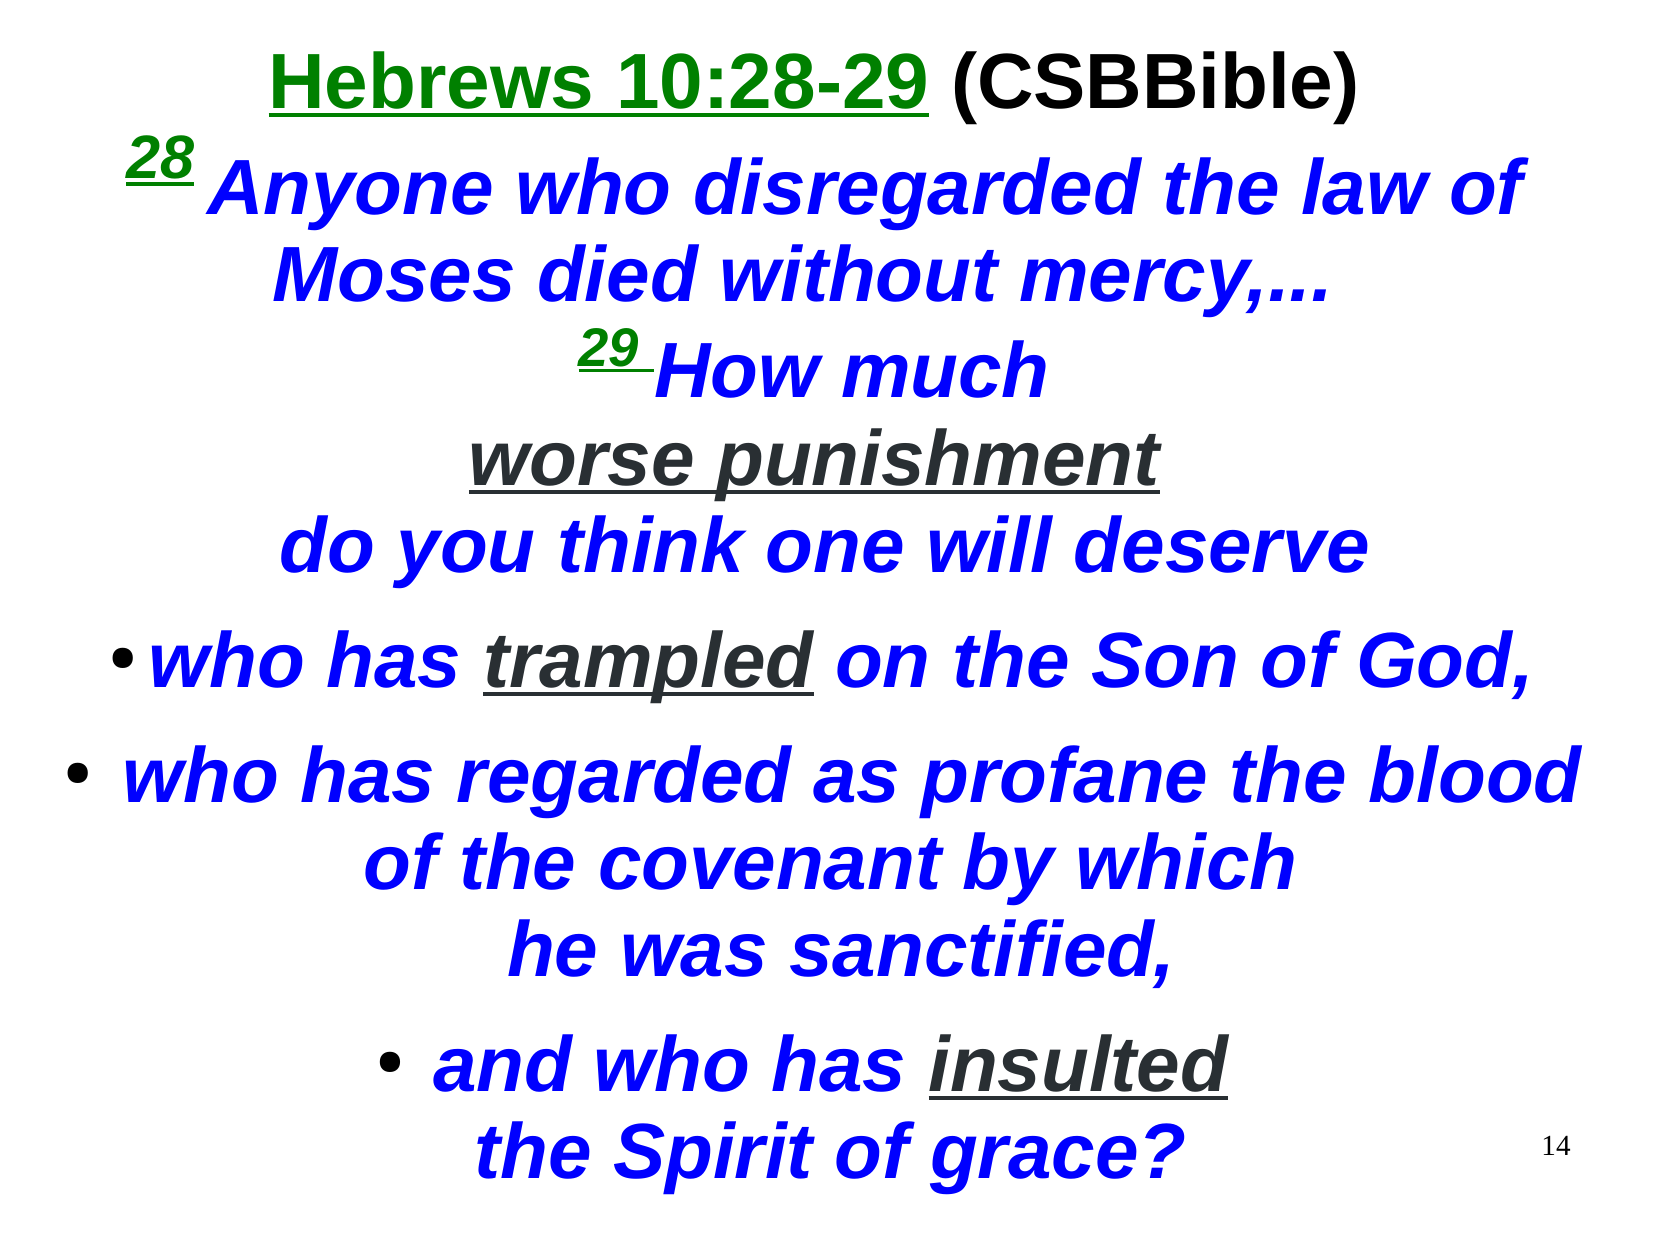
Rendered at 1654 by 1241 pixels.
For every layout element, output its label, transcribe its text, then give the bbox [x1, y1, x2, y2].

list Hebrews 10:28-29 (CSBBible) 28 Anyone who disregarded the law of Moses died without mercy,... 29 How much worse punishment do you think one will deserve who has trampled on the Son of God, who has regarded as profane the blood of the covenant by which he was sanctified, and who has insulted the Spirit of grace? [37, 37, 1613, 1201]
